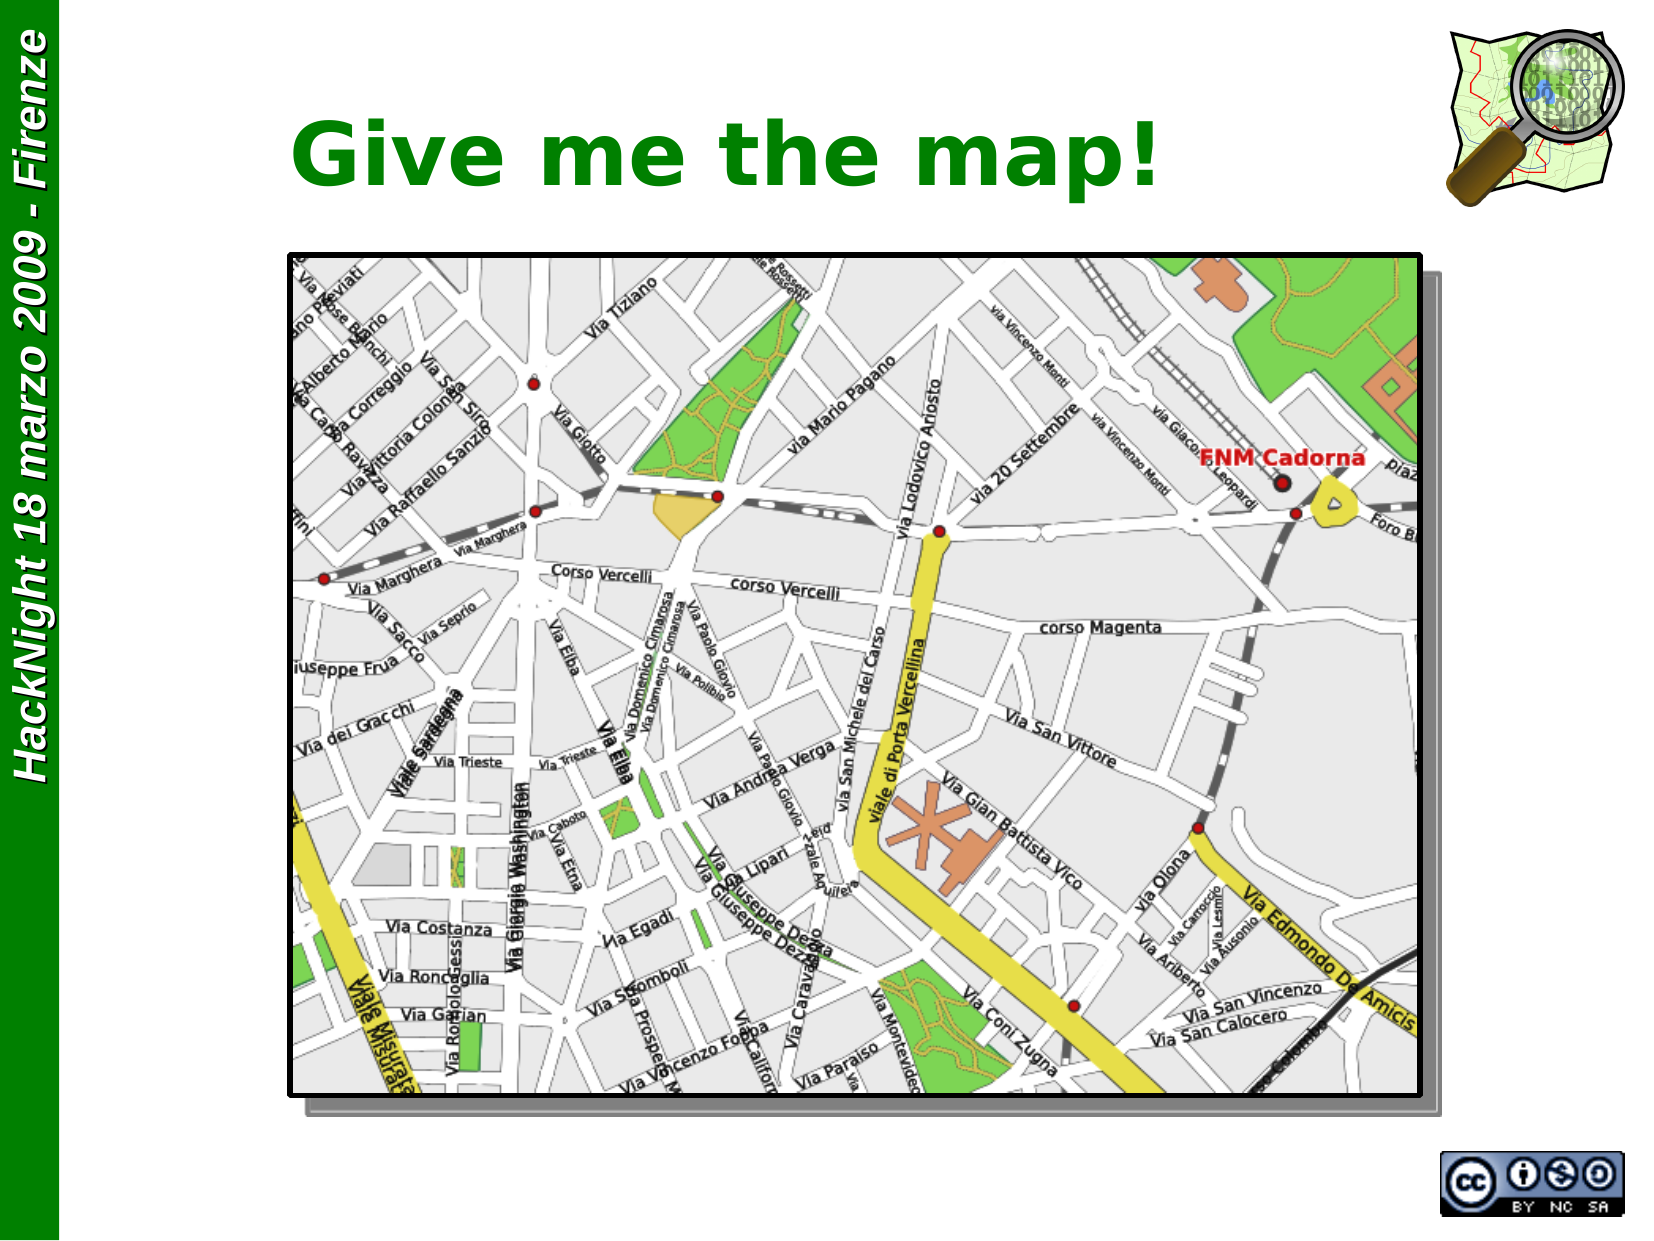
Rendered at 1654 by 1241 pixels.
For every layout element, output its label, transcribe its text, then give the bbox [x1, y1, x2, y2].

picture [1446, 29, 1625, 207]
title Give me the map! [289, 59, 1418, 252]
picture [293, 258, 1418, 1093]
picture [1440, 1151, 1625, 1217]
